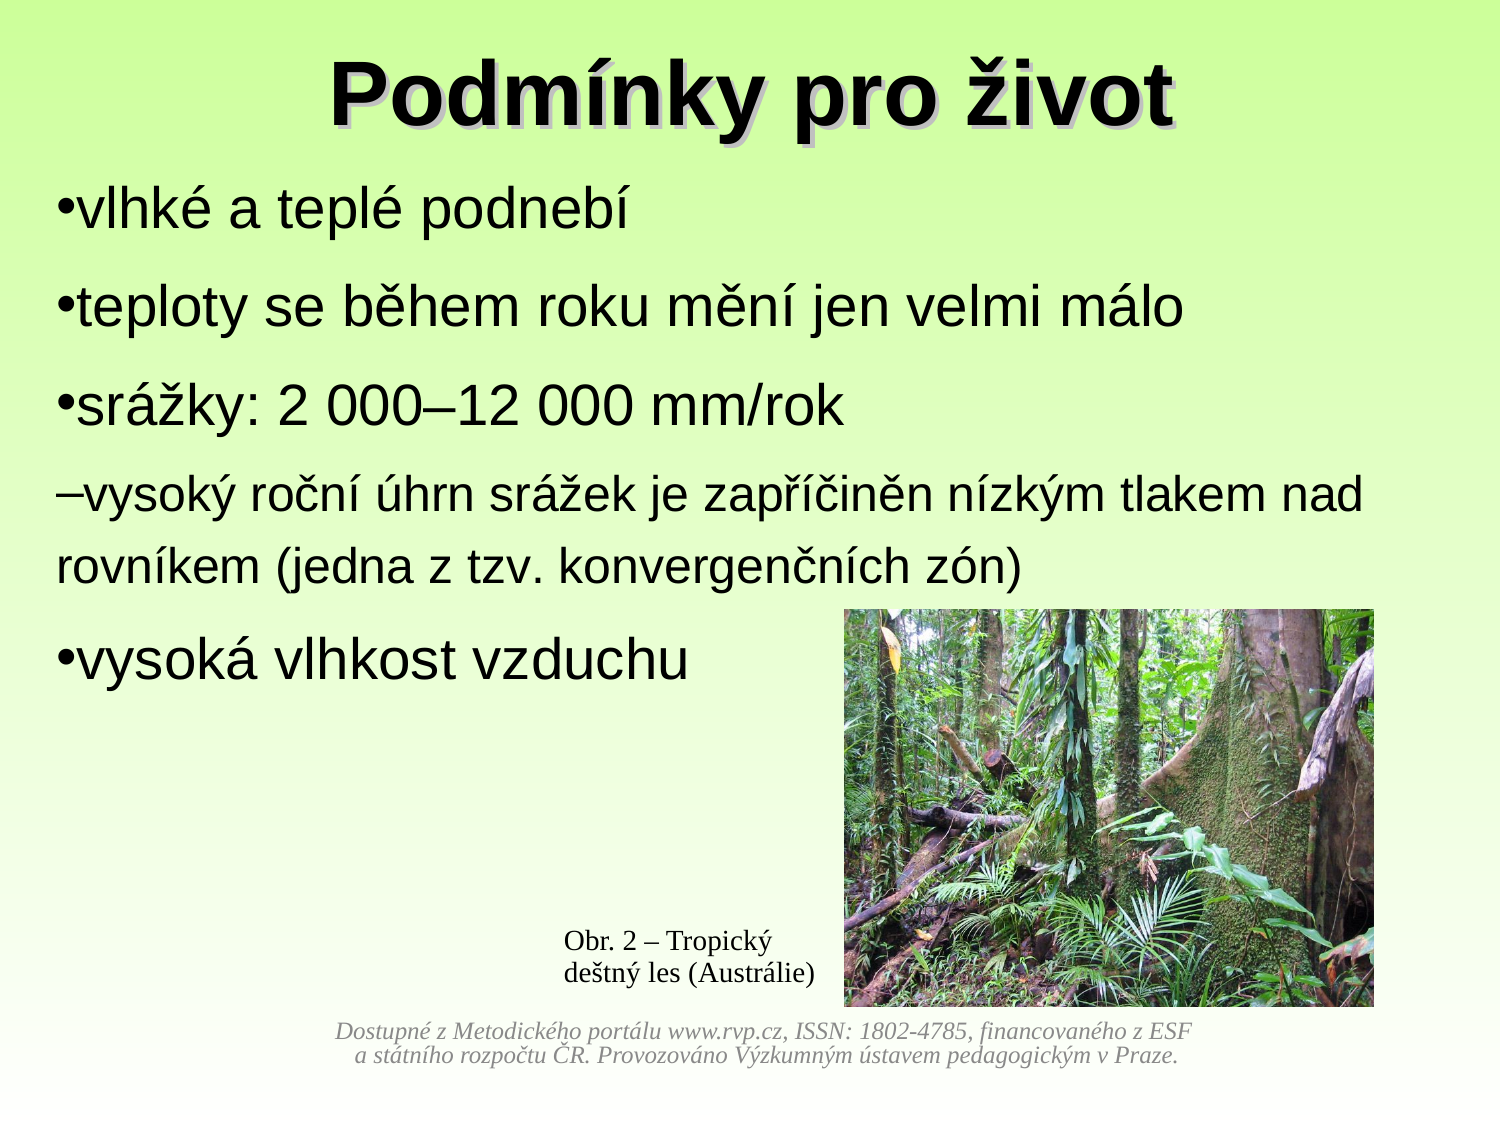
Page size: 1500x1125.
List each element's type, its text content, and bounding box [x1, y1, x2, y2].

text_box Obr. 2 – Tropický deštný les (Austrálie) [549, 916, 869, 997]
picture [844, 609, 1374, 1007]
list vlhké a teplé podnebí teploty se během roku mění jen velmi málo srážky: 2 000–12 000 mm/rok vysoký roční úhrn srážek je zapříčiněn nízkým tlakem nad rovníkem (jedna z tzv. konvergenčních zón) vysoká vlhkost vzduchu [41, 148, 1400, 728]
title Podmínky pro život [76, 19, 1427, 159]
text_box Dostupné z Metodického portálu www.rvp.cz, ISSN: 1802-4785, financovaného z ESF a státního rozpočtu ČR. Provozováno Výzkumným ústavem pedagogickým v Praze. [242, 1011, 1293, 1083]
